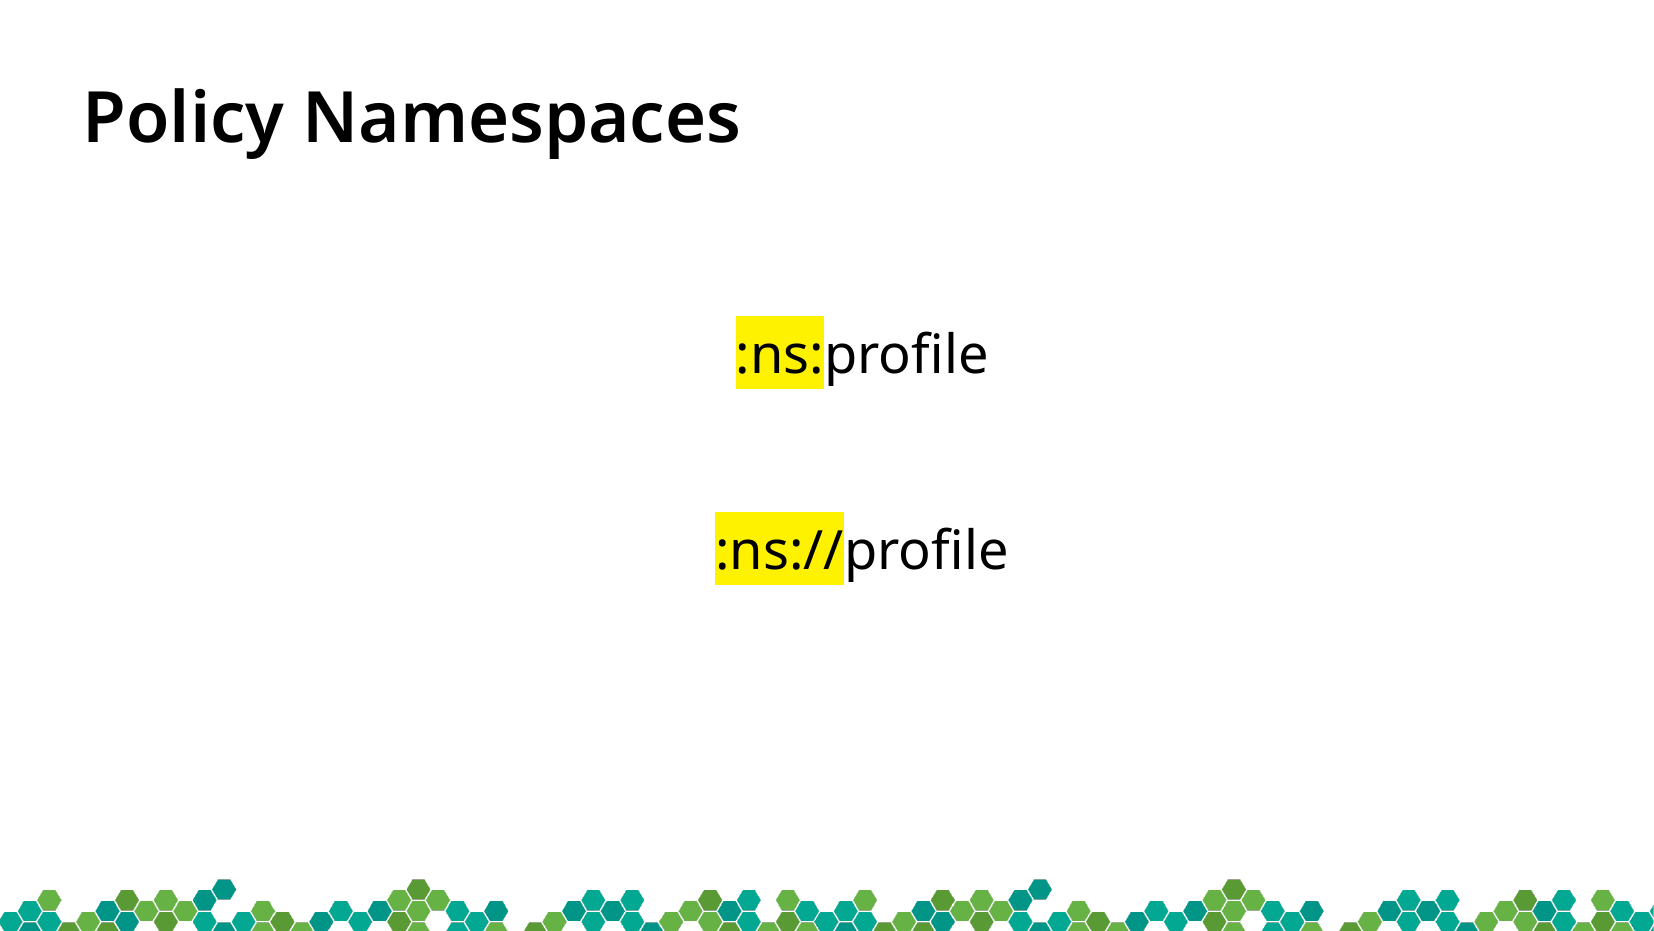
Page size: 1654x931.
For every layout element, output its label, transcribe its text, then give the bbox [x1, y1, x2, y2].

title Policy Namespaces [82, 37, 1571, 193]
list :ns:profile :ns://profile [82, 217, 1571, 758]
picture [0, 871, 1654, 931]
